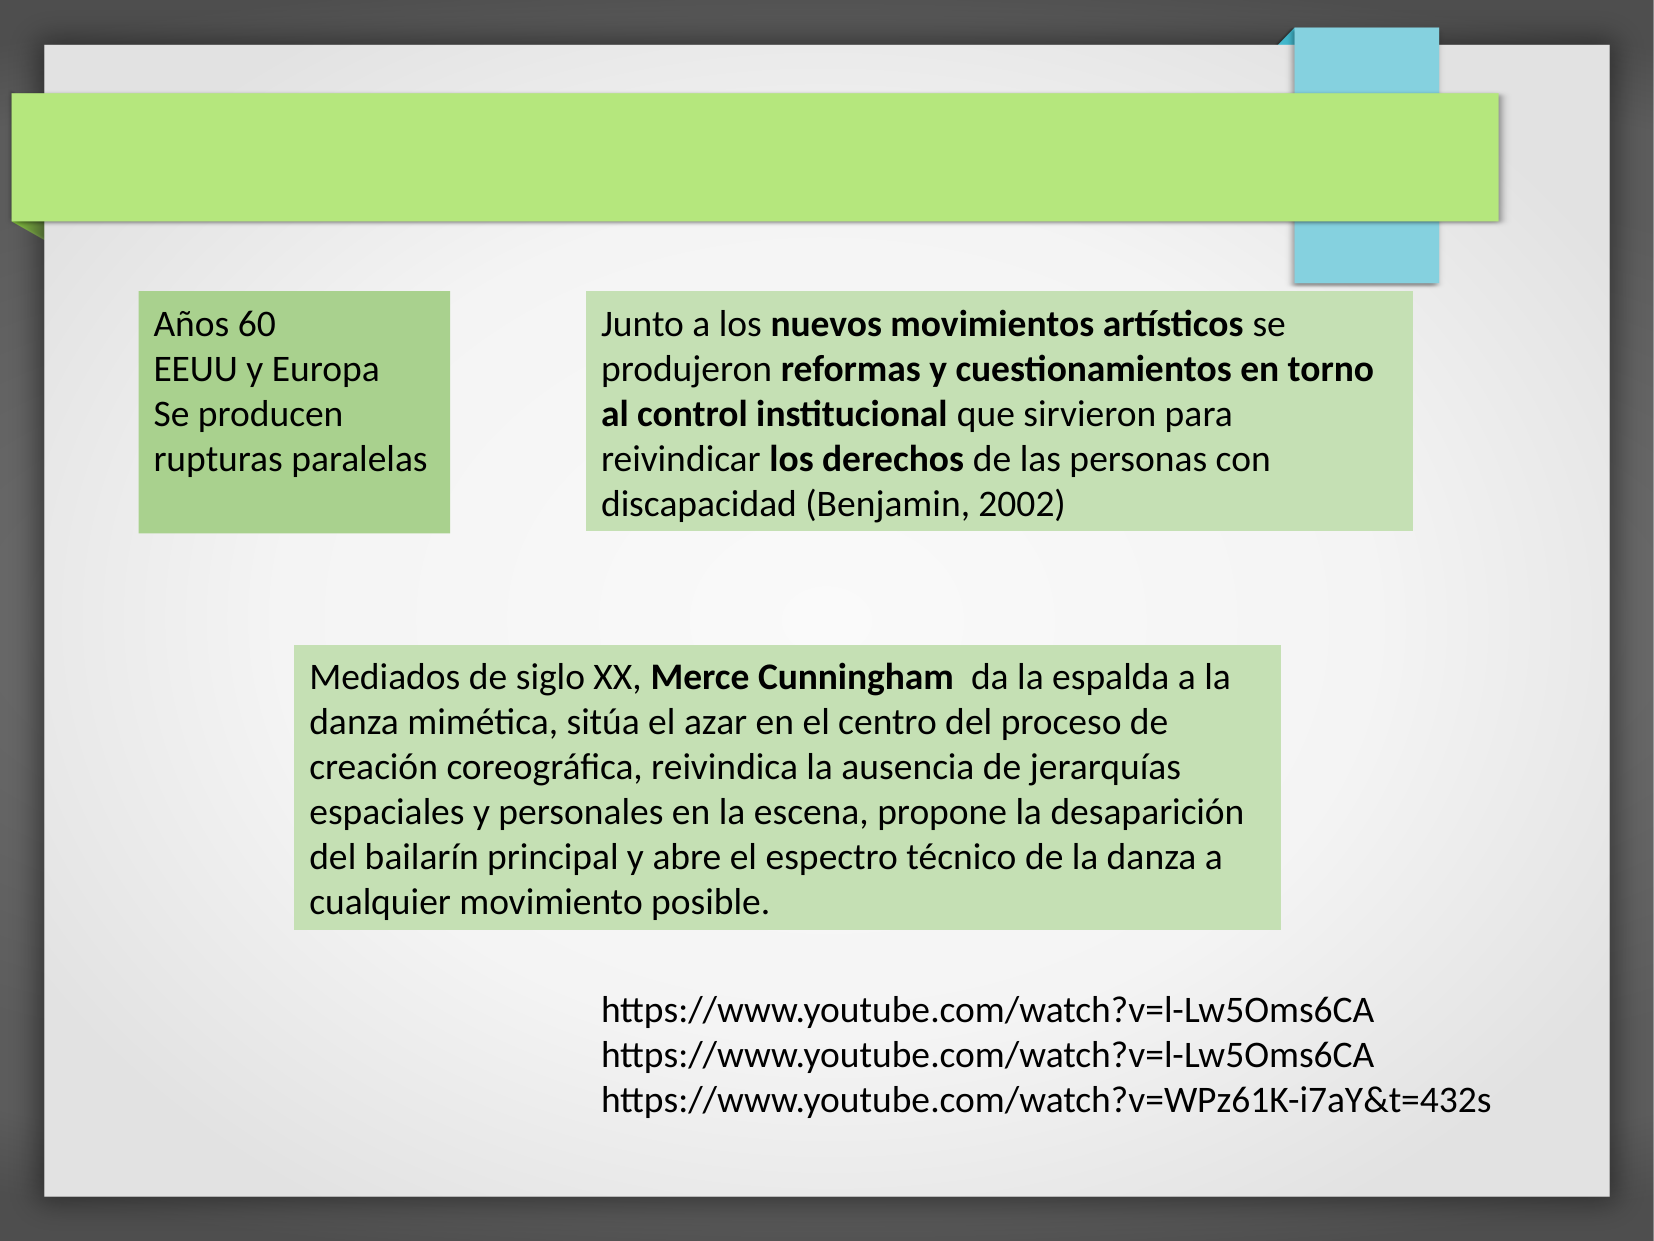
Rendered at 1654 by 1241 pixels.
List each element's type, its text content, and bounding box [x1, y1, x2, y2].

text_box Años 60 EEUU y Europa Se producen rupturas paralelas [138, 291, 451, 534]
text_box Mediados de siglo XX, Merce Cunningham da la espalda a la danza mimética, sitúa el azar en el centro del proceso de creación coreográfica, reivindica la ausencia de jerarquías espaciales y personales en la escena, propone la desaparición del bailarín principal y abre el espectro técnico de la danza a cualquier movimiento posible. [294, 645, 1281, 930]
text_box Junto a los nuevos movimientos artísticos se produjeron reformas y cuestionamientos en torno al control institucional que sirvieron para reivindicar los derechos de las personas con discapacidad (Benjamin, 2002) [586, 291, 1413, 531]
text_box https://www.youtube.com/watch?v=l-Lw5Oms6CA https://www.youtube.com/watch?v=l-Lw5Oms6CA https://www.youtube.com/watch?v=WPz61K-i7aY&t=432s [586, 932, 1519, 1217]
